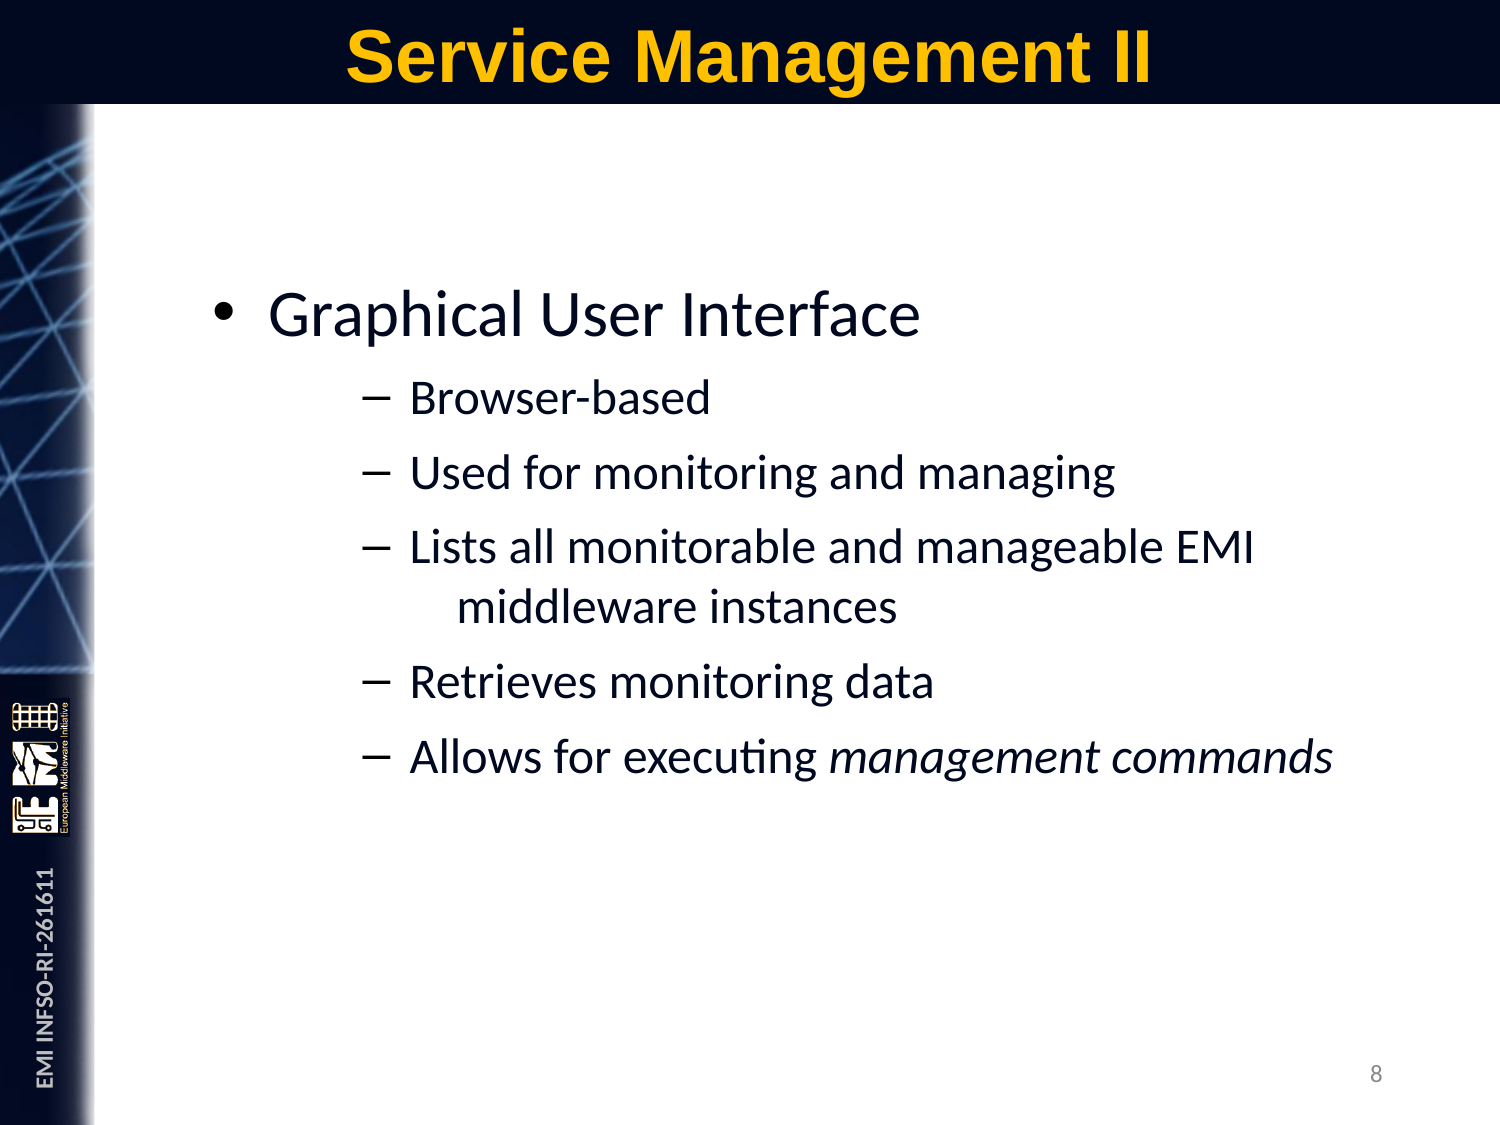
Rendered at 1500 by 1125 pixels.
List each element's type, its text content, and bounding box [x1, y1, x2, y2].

picture [0, 104, 105, 1125]
title Service Management II [0, 0, 1500, 104]
text_box <number> [1354, 1042, 1424, 1103]
list Graphical User Interface Browser-based Used for monitoring and managing Lists all monitorable and manageable EMI middleware instances Retrieves monitoring data Allows for executing management commands [197, 262, 1426, 1005]
